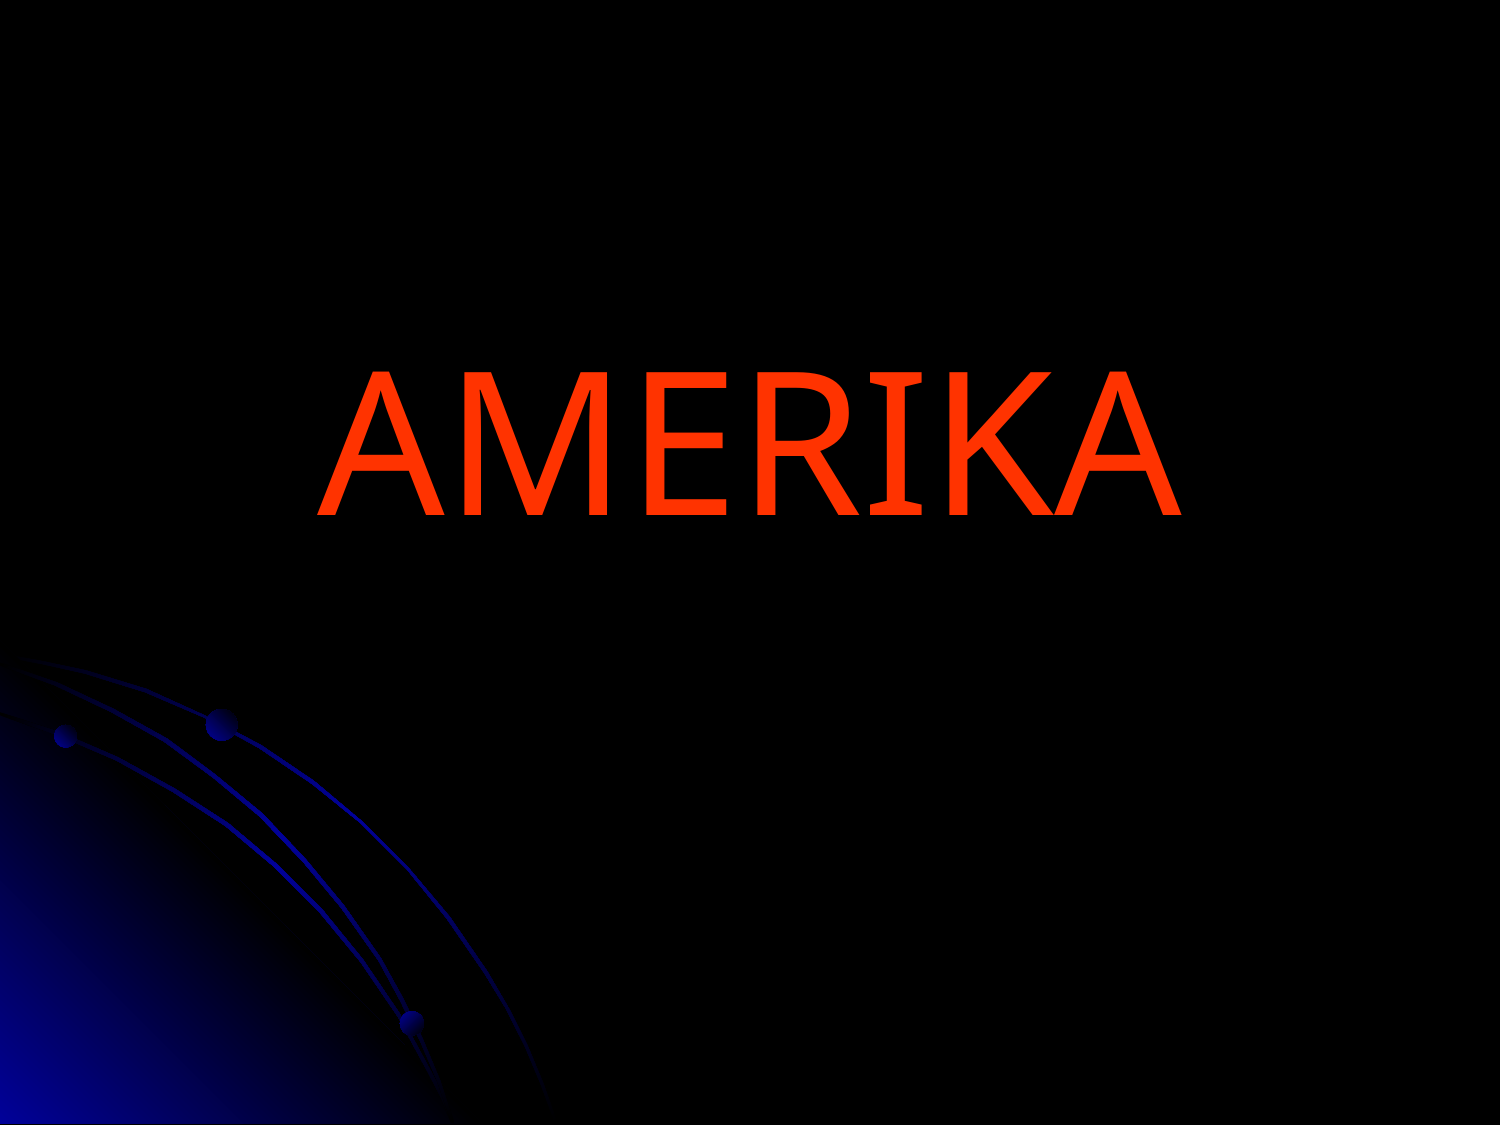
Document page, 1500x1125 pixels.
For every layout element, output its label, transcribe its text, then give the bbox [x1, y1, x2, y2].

title AMERIKA [112, 307, 1388, 563]
